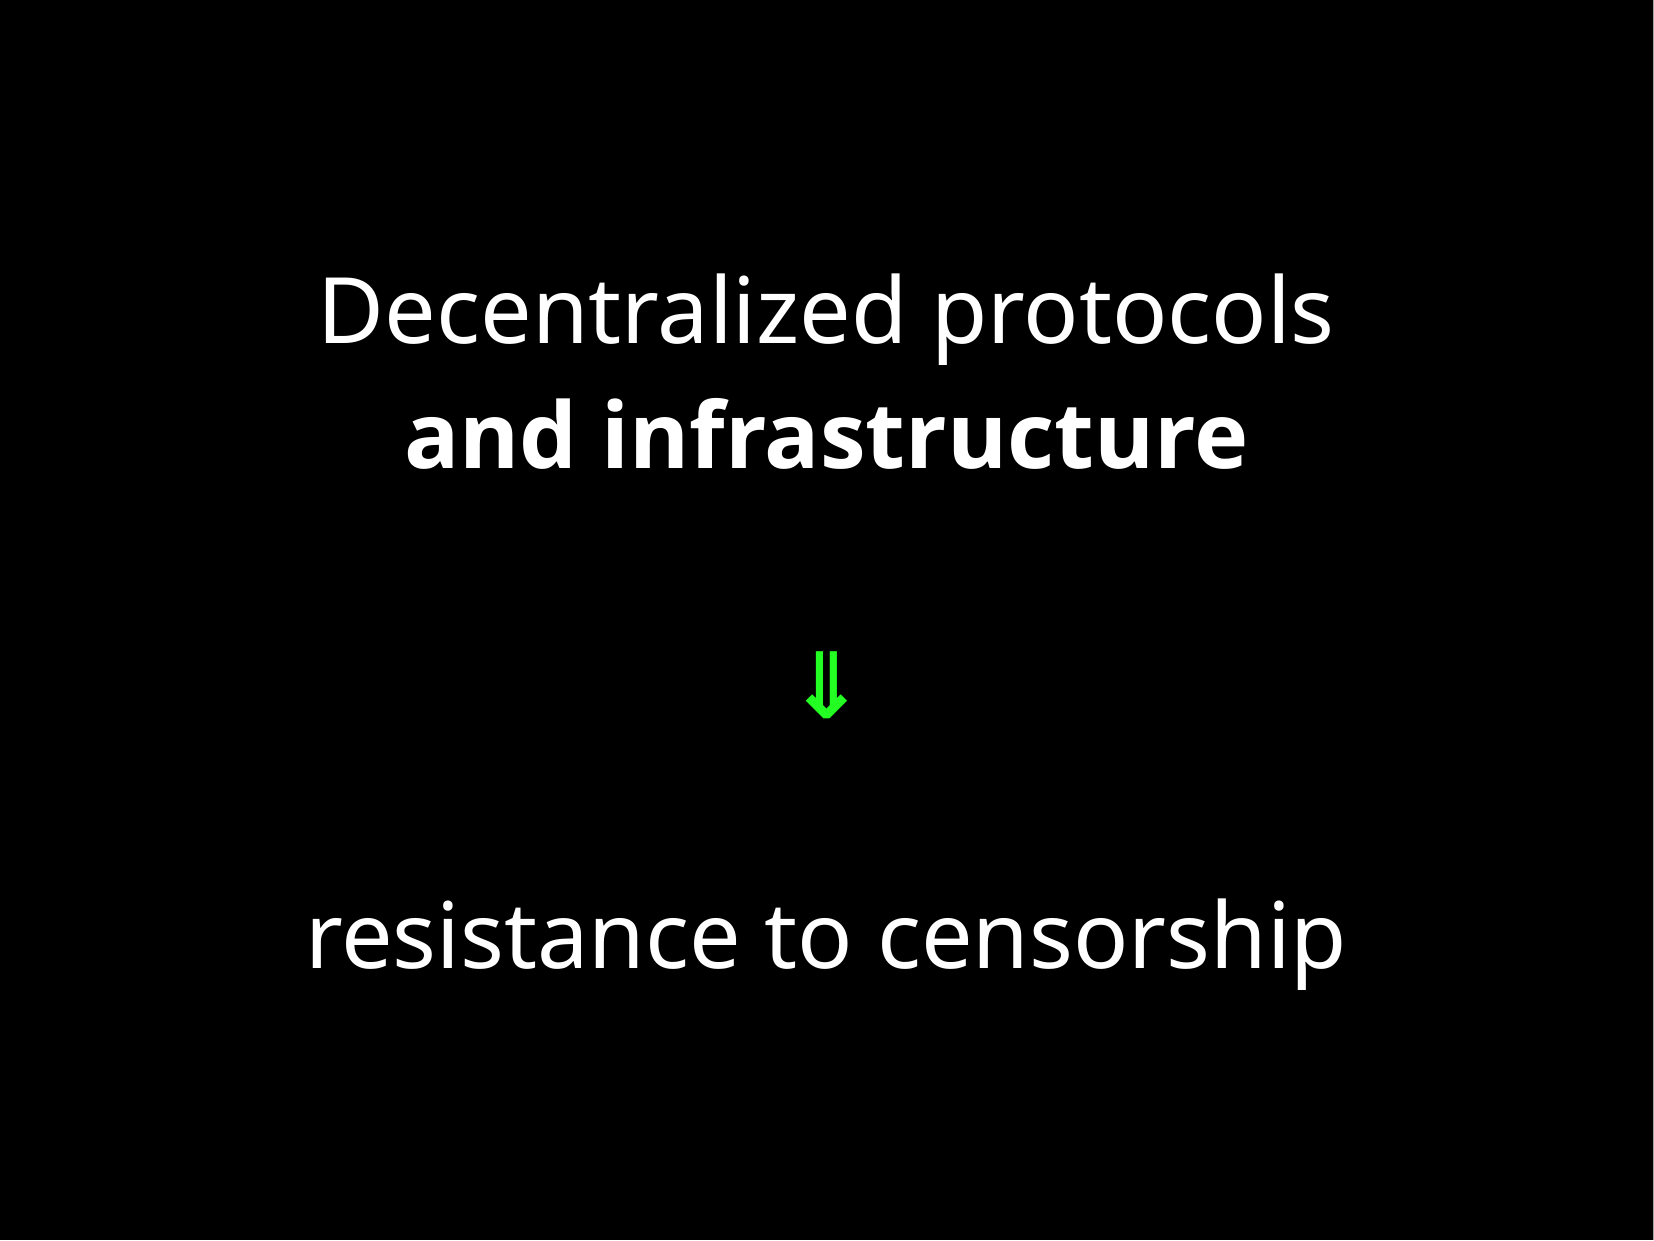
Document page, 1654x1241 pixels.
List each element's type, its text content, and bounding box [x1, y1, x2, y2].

title Decentralized protocols and infrastructure ⇓ resistance to censorship [82, 310, 1571, 930]
